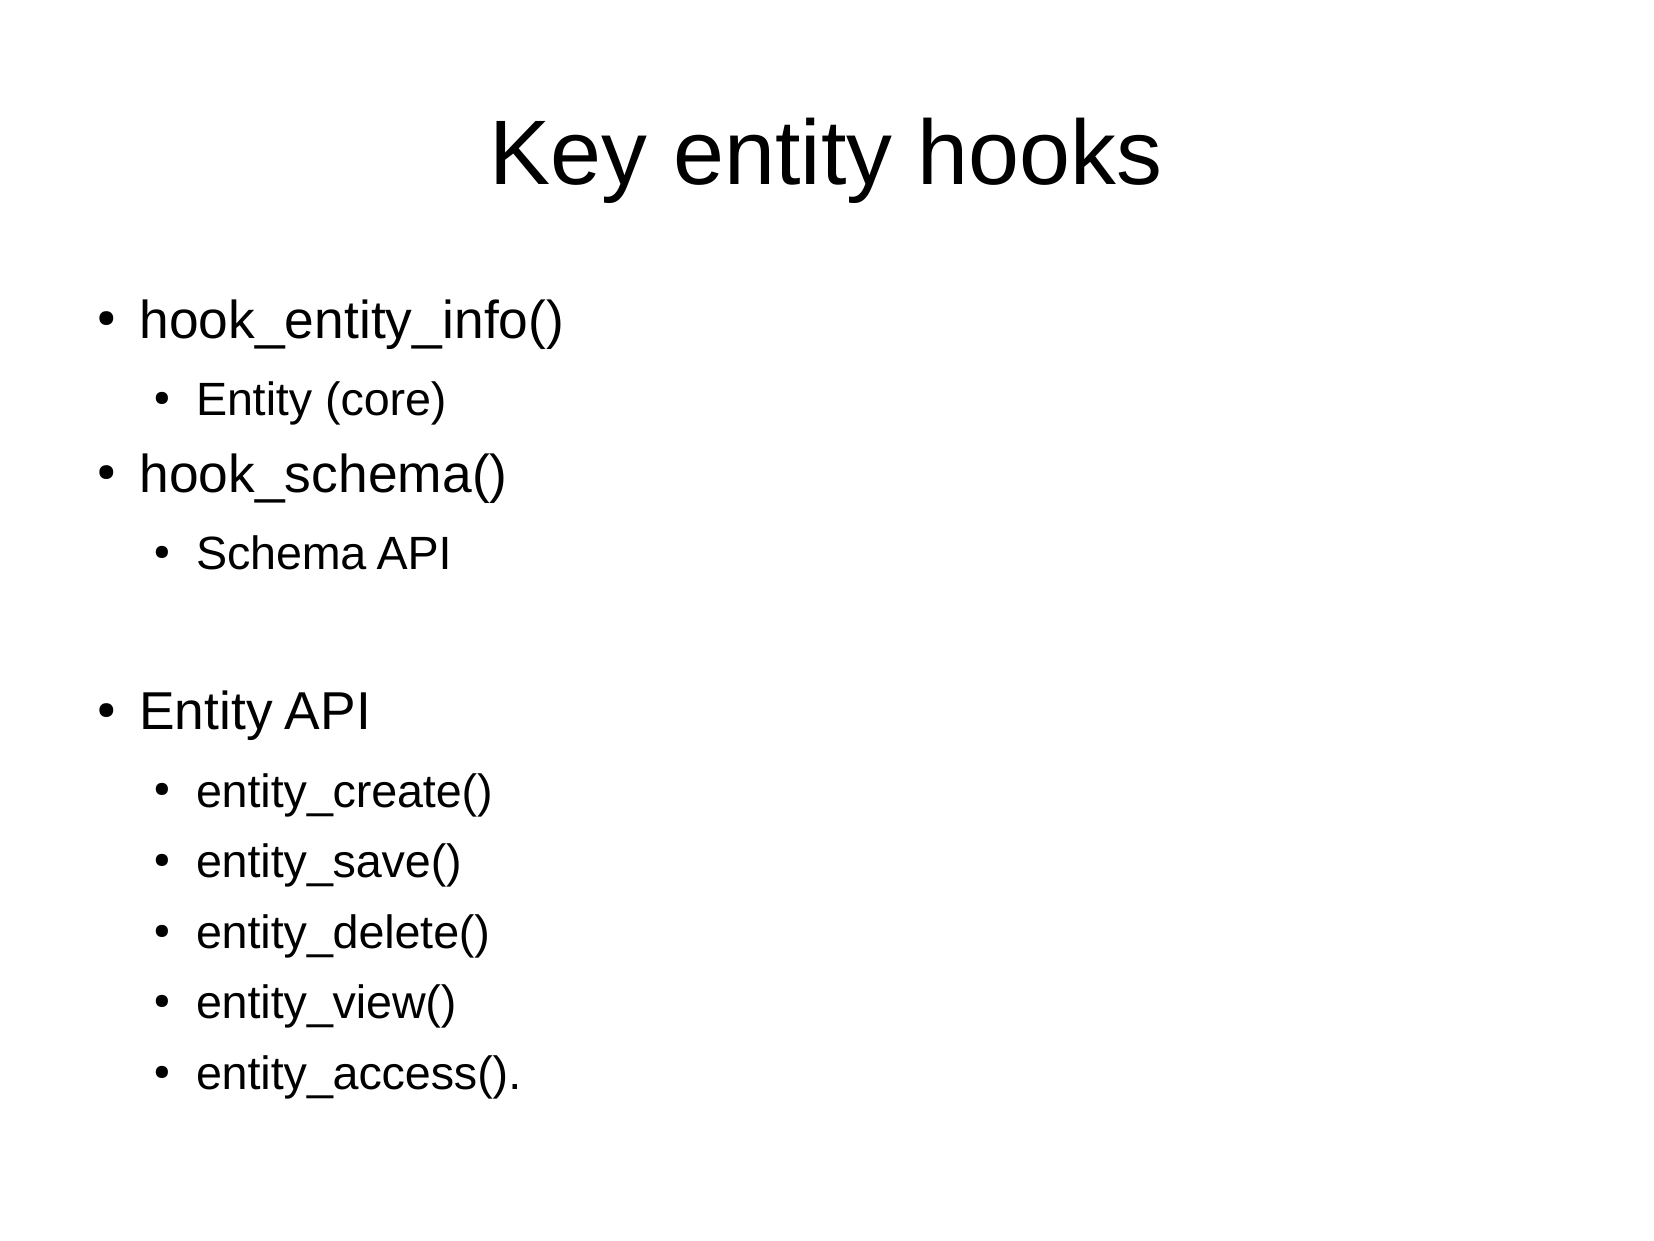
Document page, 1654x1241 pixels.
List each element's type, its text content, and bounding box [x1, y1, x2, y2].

title Key entity hooks [82, 49, 1571, 257]
list hook_entity_info() Entity (core) hook_schema() Schema API Entity API entity_create() entity_save() entity_delete() entity_view() entity_access(). [82, 290, 1571, 1109]
